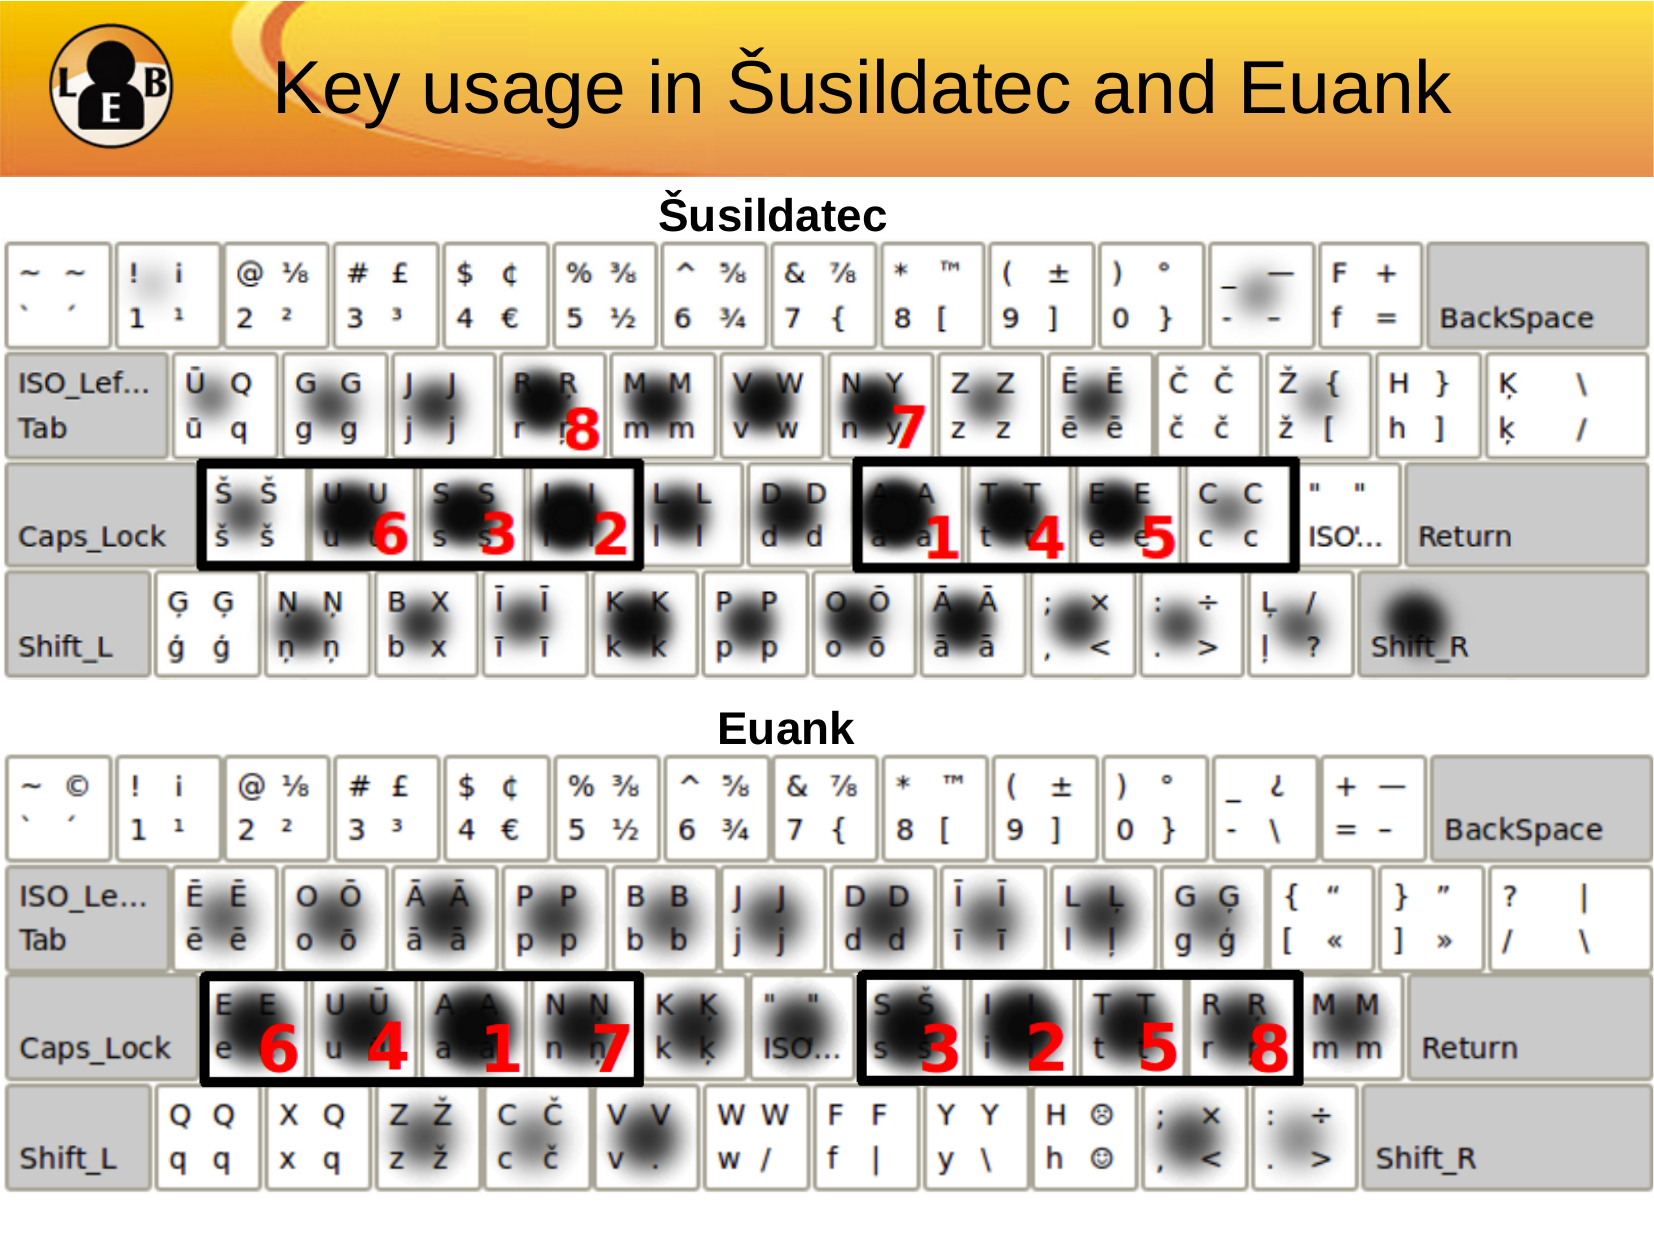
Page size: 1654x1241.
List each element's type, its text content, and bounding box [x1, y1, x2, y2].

title Key usage in Šusildatec and Euank [153, 41, 1571, 140]
picture [1, 236, 1654, 680]
text_box Šusildatec [643, 183, 903, 249]
picture [0, 1, 1654, 177]
picture [2, 753, 1654, 1197]
text_box Euank [702, 695, 870, 762]
